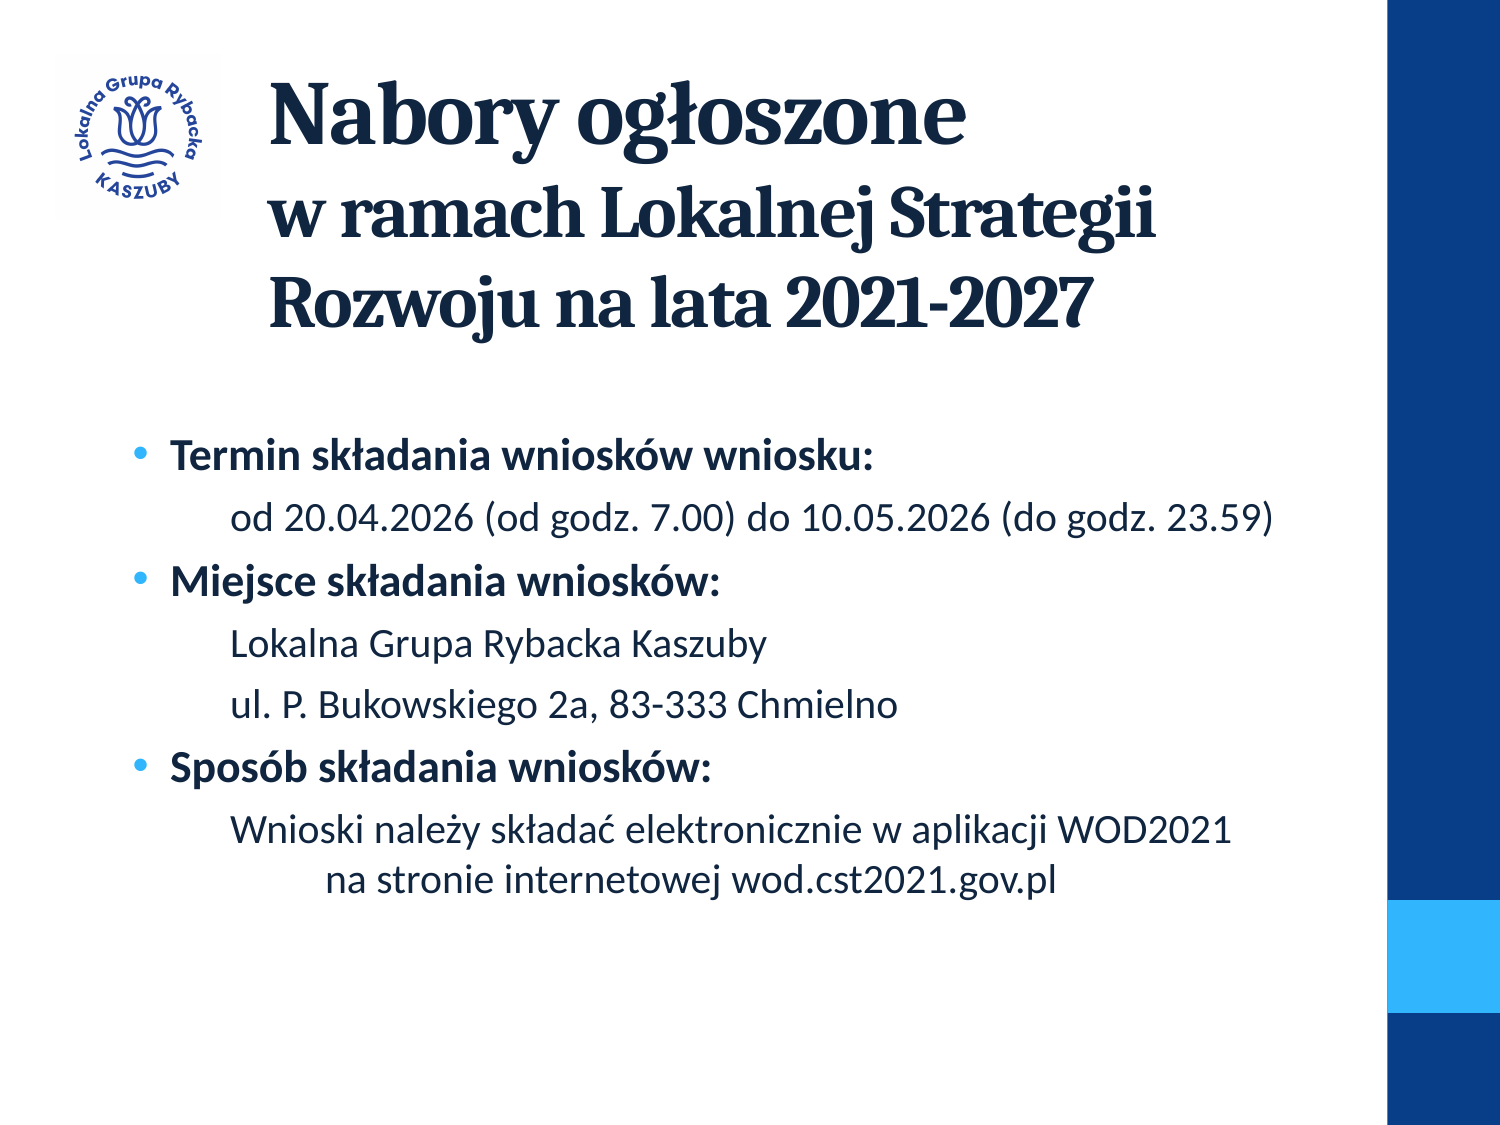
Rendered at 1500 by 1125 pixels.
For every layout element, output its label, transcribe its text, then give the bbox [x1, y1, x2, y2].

list Termin składania wniosków wniosku: od 20.04.2026 (od godz. 7.00) do 10.05.2026 (do godz. 23.59) Miejsce składania wniosków: Lokalna Grupa Rybacka Kaszuby ul. P. Bukowskiego 2a, 83-333 Chmielno Sposób składania wniosków: Wnioski należy składać elektronicznie w aplikacji WOD2021 na stronie internetowej wod.cst2021.gov.pl [80, 417, 1306, 1118]
picture [55, 54, 221, 220]
title Nabory ogłoszone w ramach Lokalnej Strategii Rozwoju na lata 2021-2027 [253, 45, 1326, 291]
